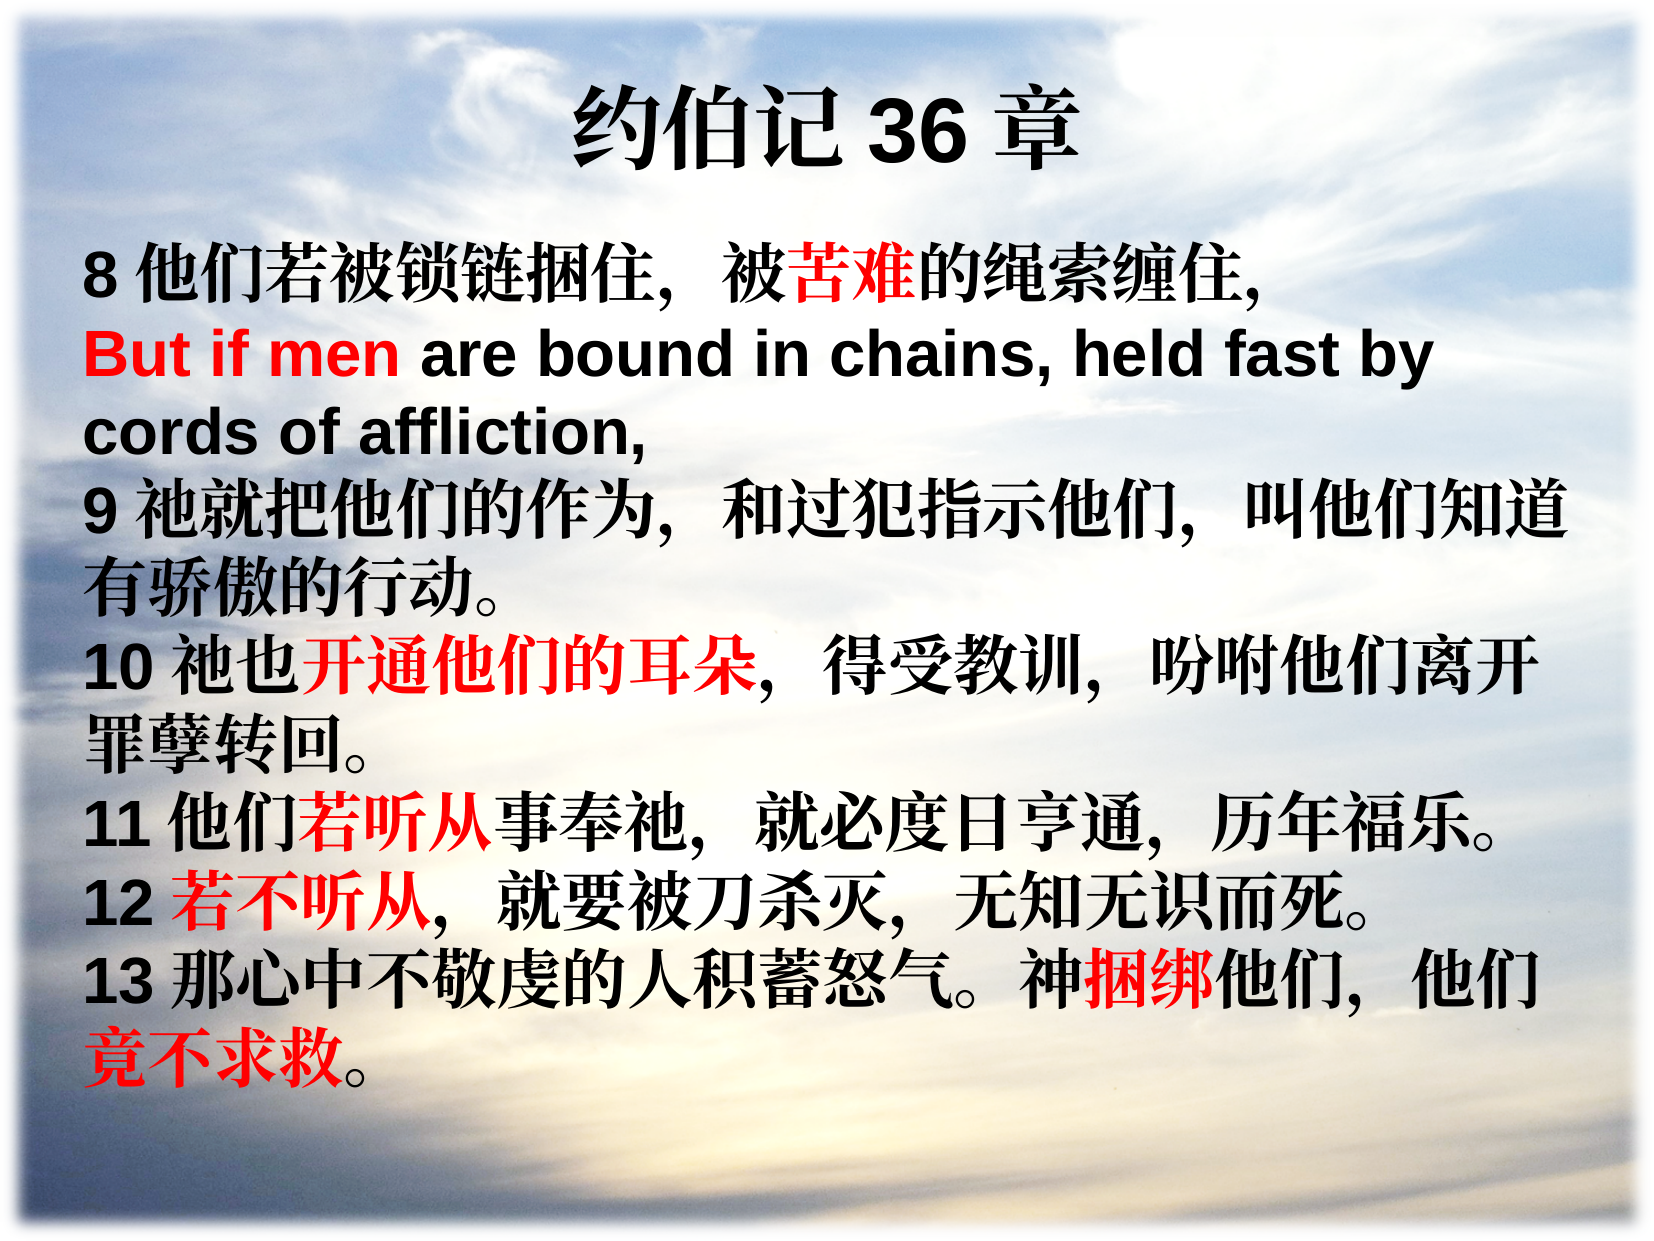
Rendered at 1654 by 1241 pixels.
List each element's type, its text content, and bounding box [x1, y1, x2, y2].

picture [0, 0, 1654, 1241]
title 约伯记36章 [82, 49, 1571, 203]
list 8他们若被锁链捆住，被苦难的绳索缠住， But if men are bound in chains, held fast by cords of affliction, 9祂就把他们的作为，和过犯指示他们，叫他们知道有骄傲的行动。 10祂也开通他们的耳朵，得受教训，吩咐他们离开罪孽转回。 11他们若听从事奉祂，就必度日亨通，历年福乐。 12若不听从，就要被刀杀灭，无知无识而死。 13那心中不敬虔的人积蓄怒气。神捆绑他们，他们竟不求救。 [82, 232, 1571, 1109]
